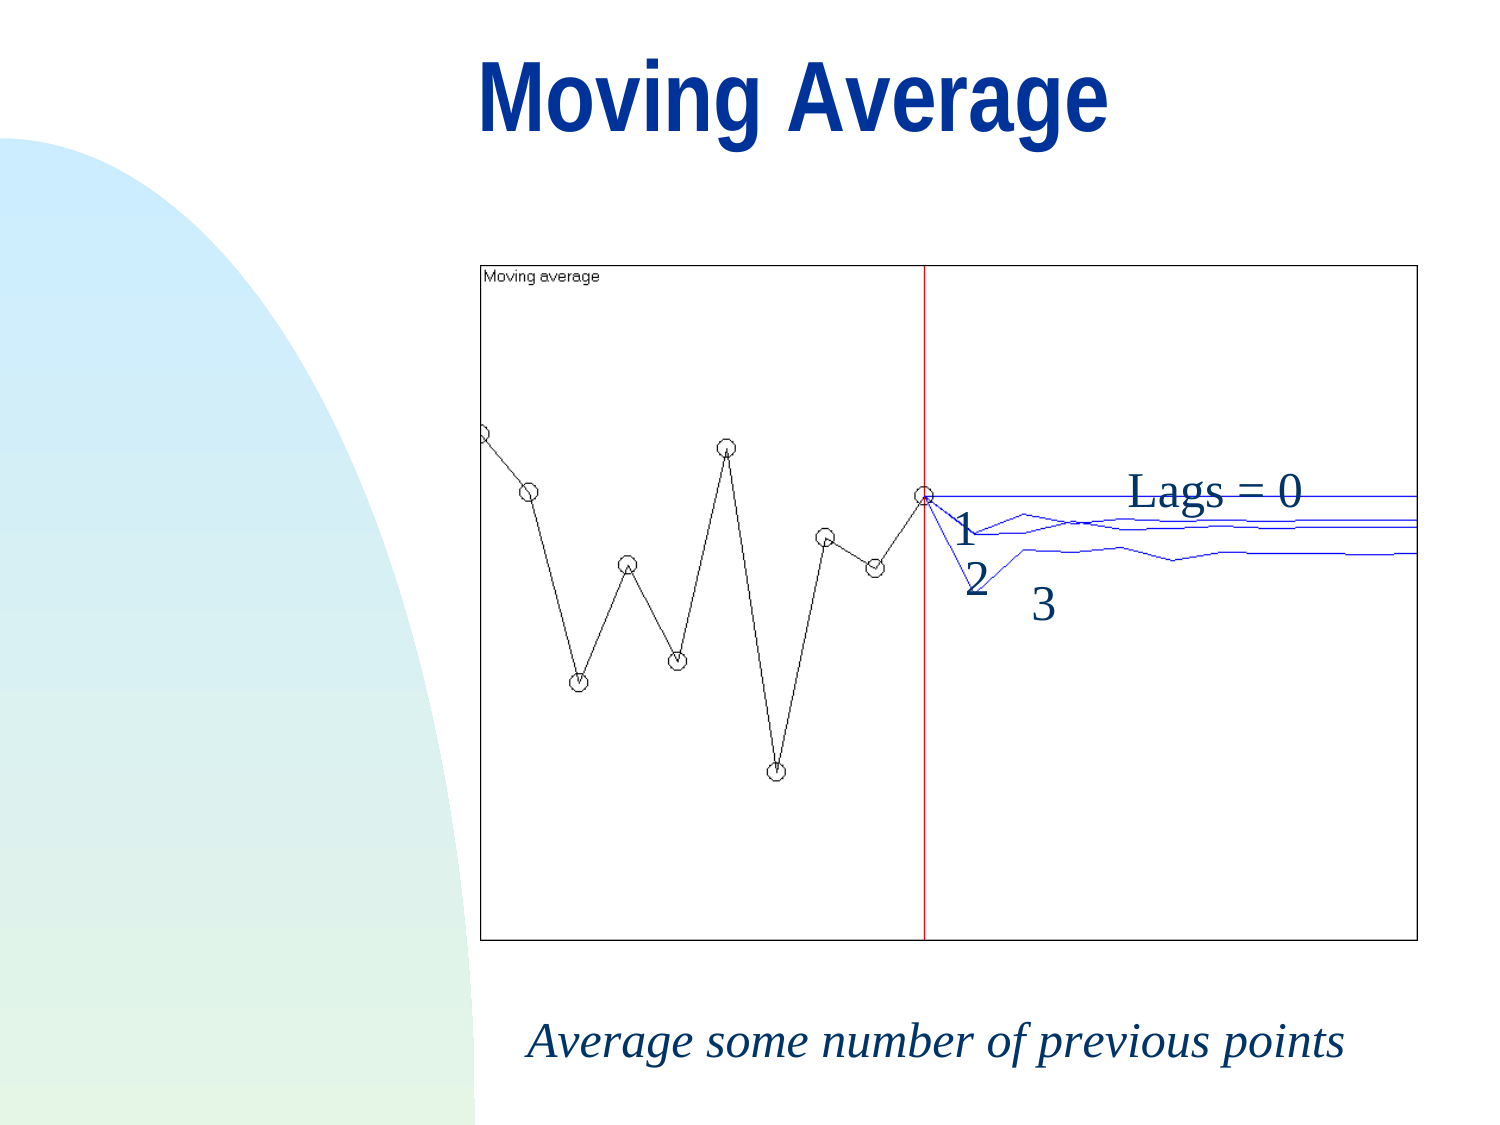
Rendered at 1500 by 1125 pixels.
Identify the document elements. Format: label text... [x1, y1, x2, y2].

text_box Average some number of previous points [512, 999, 1361, 1076]
picture [480, 265, 1418, 941]
text_box 1 [937, 487, 993, 563]
text_box Lags = 0 [1112, 449, 1318, 526]
text_box 3 [1012, 562, 1076, 638]
text_box 2 [950, 537, 1001, 613]
title Moving Average [462, 12, 1463, 201]
